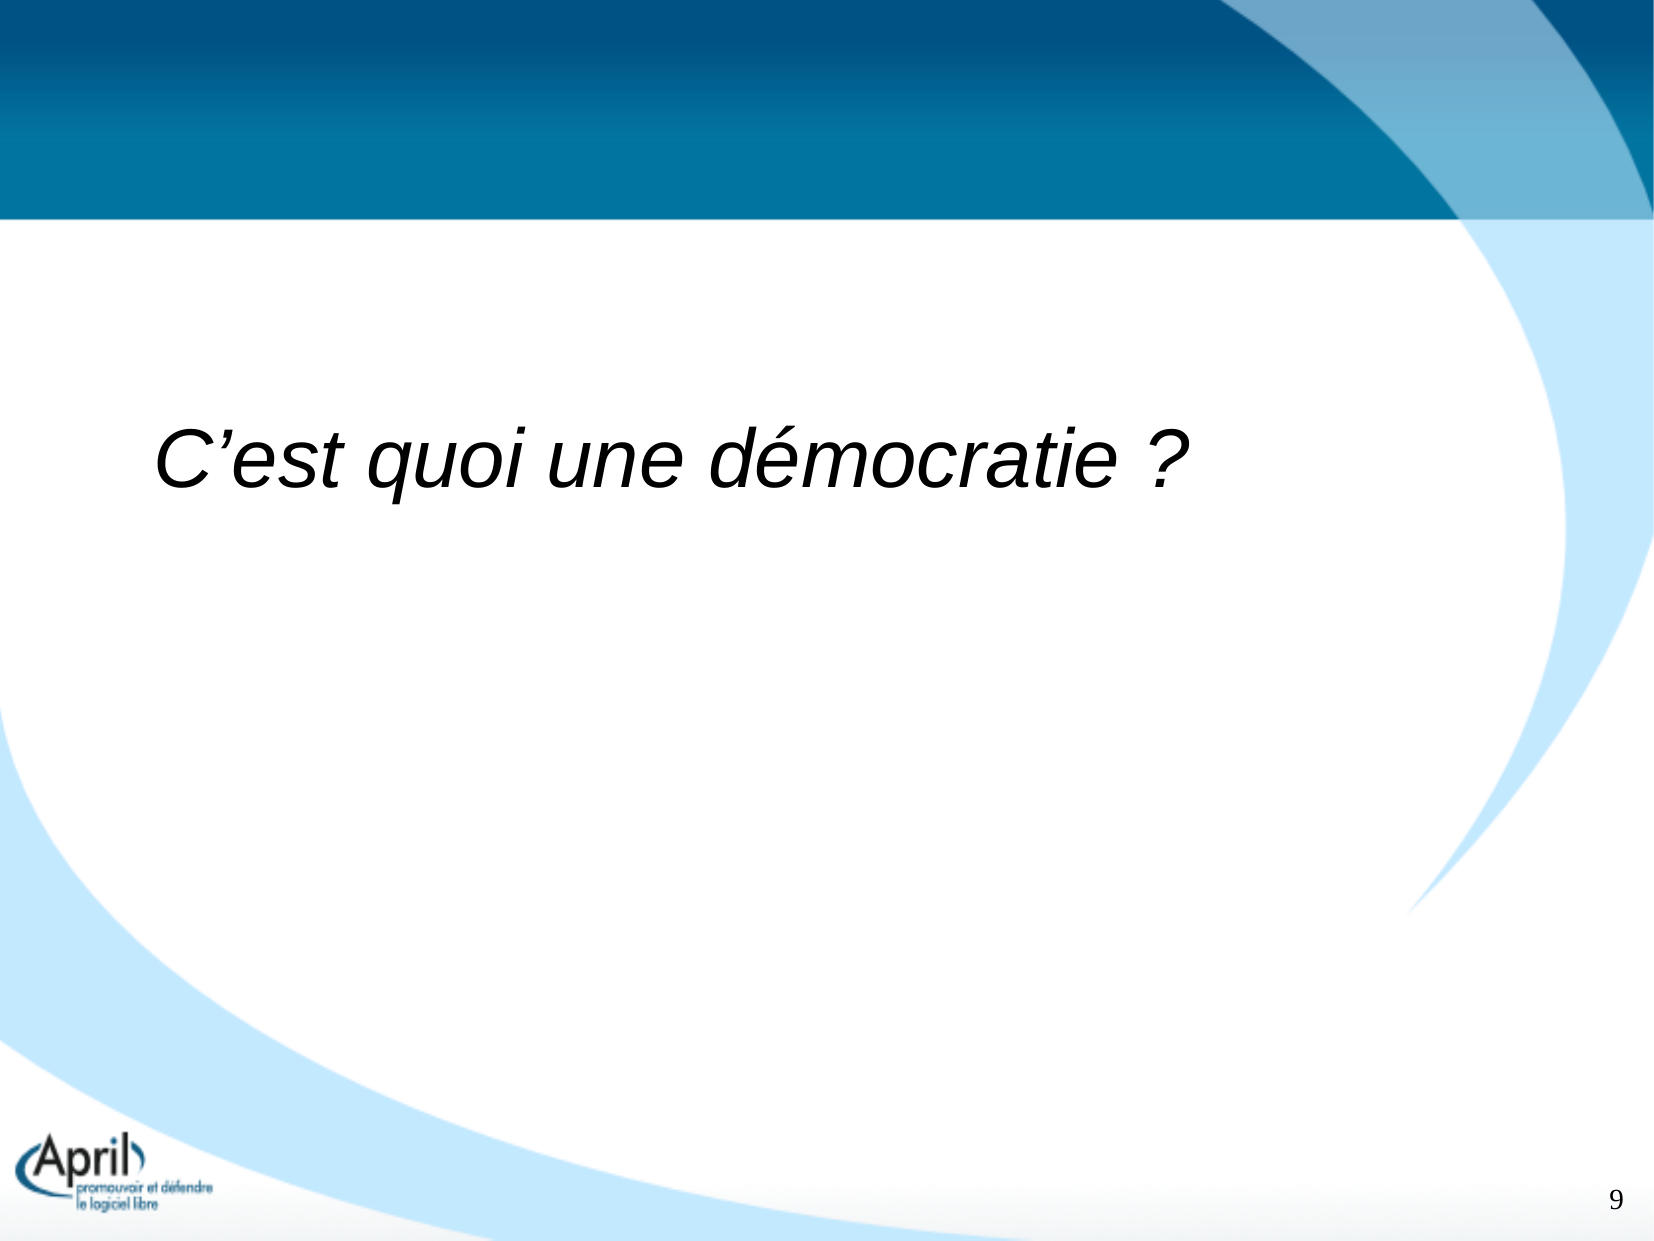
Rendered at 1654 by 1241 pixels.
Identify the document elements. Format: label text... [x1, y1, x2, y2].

picture [0, 0, 1654, 1241]
list C’est quoi une démocratie ? [82, 290, 1571, 1109]
